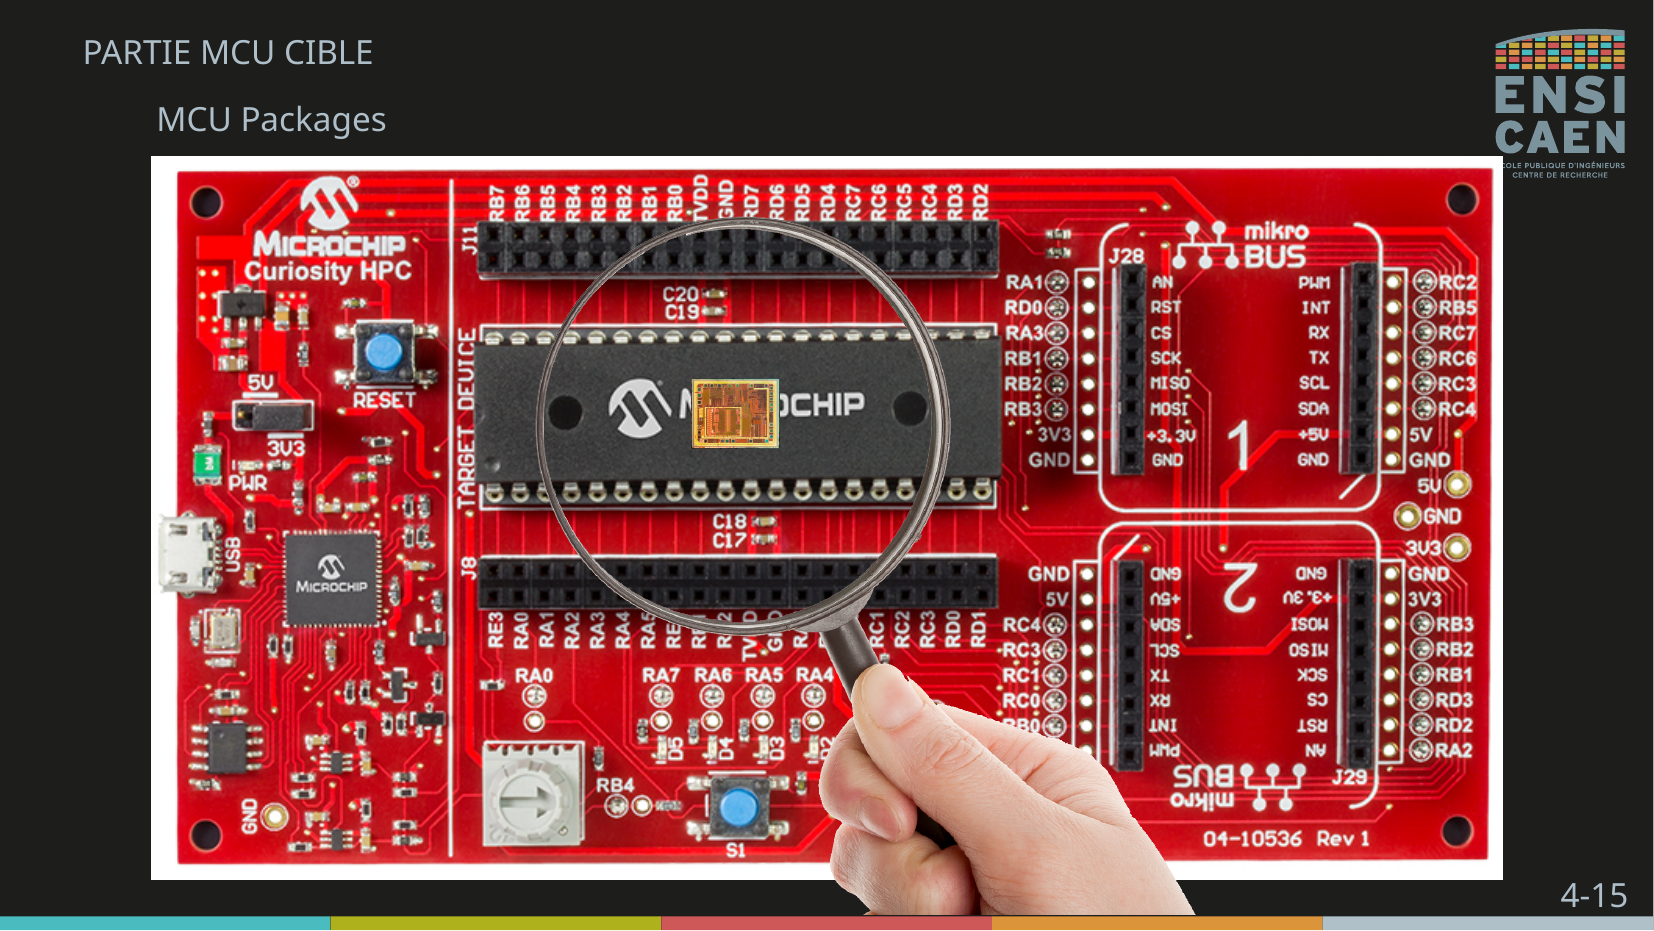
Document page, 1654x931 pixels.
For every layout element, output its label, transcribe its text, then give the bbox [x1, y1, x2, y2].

title PARTIE MCU CIBLE MCU Packages [82, 0, 1467, 148]
picture [151, 156, 1503, 916]
